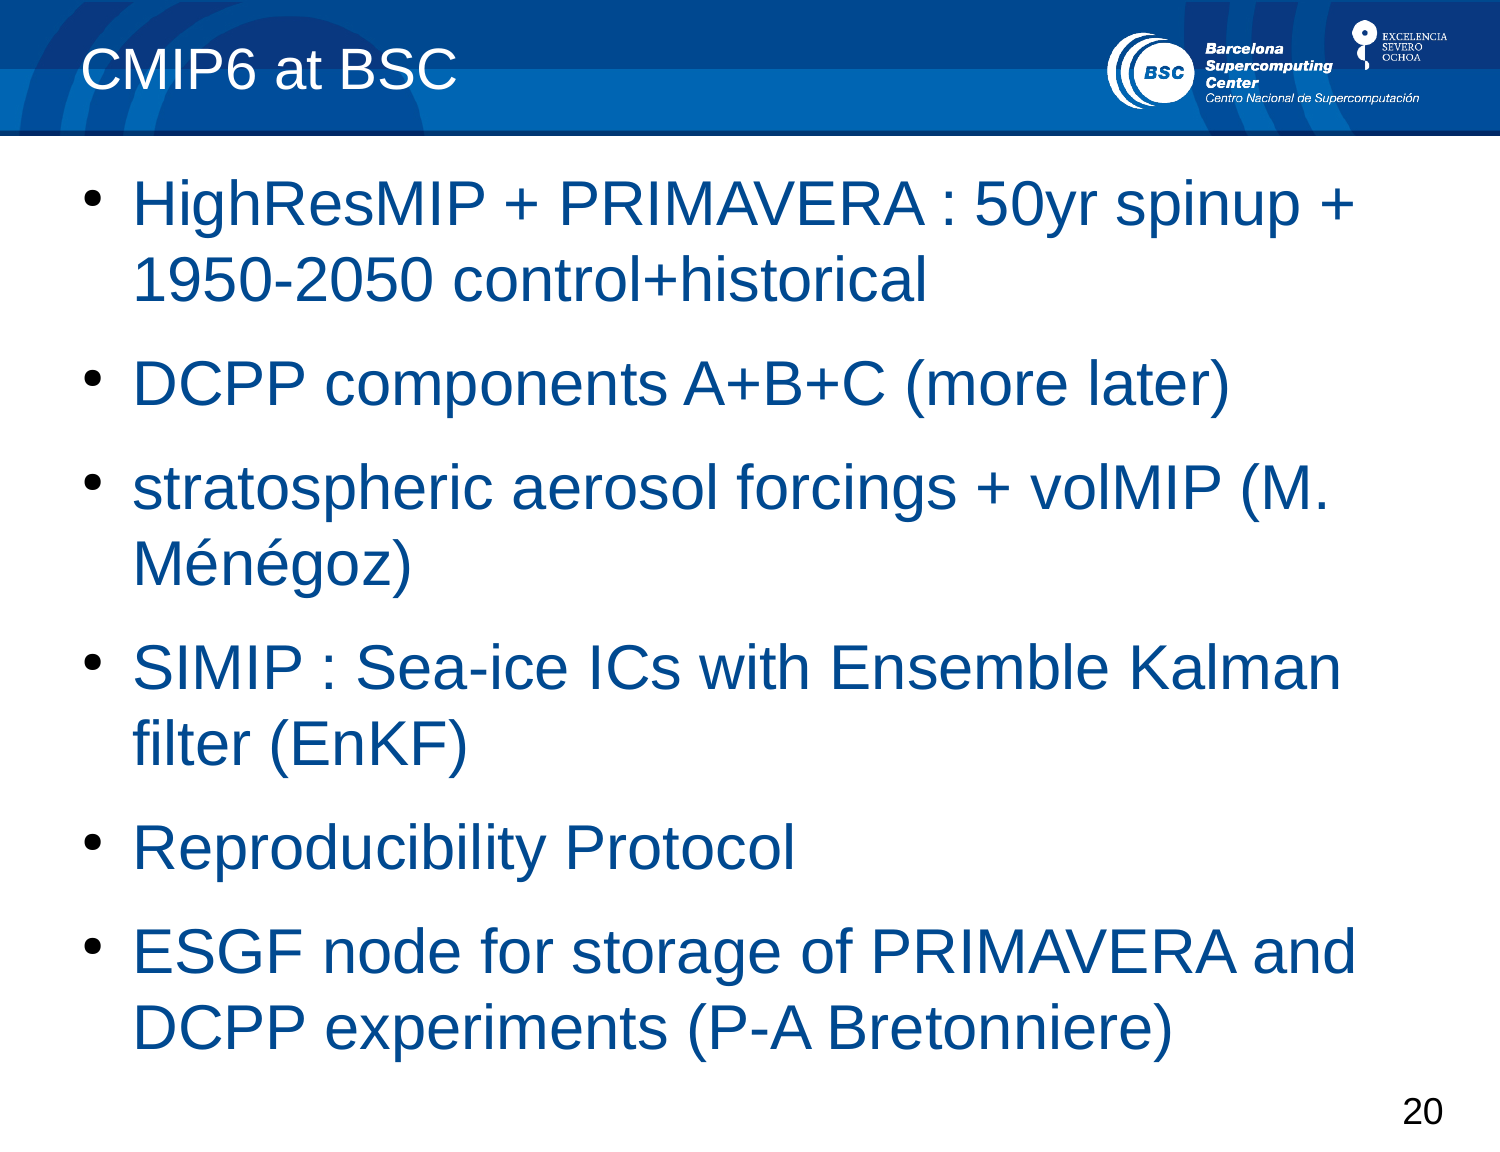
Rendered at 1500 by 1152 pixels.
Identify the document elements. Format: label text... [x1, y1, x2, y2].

picture [0, 0, 1500, 136]
list HighResMIP + PRIMAVERA : 50yr spinup + 1950-2050 control+historical DCPP components A+B+C (more later) stratospheric aerosol forcings + volMIP (M. Ménégoz) SIMIP : Sea-ice ICs with Ensemble Kalman filter (EnKF) Reproducibility Protocol ESGF node for storage of PRIMAVERA and DCPP experiments (P-A Bretonniere) [64, 161, 1432, 1068]
title CMIP6 at BSC [65, 23, 1081, 139]
